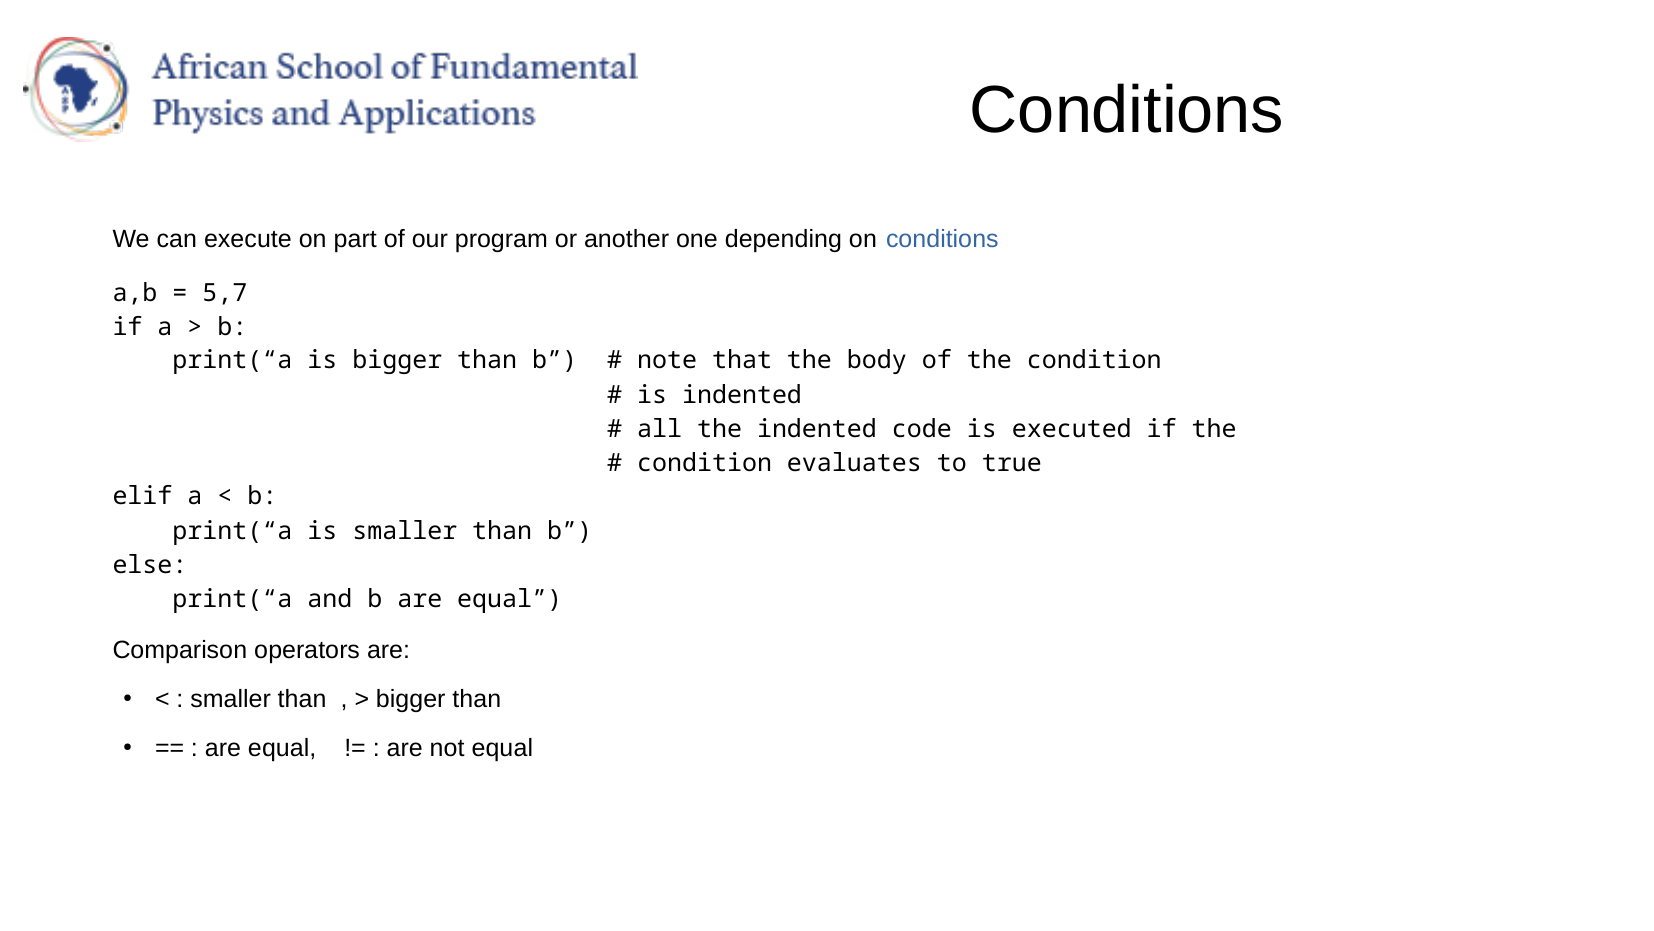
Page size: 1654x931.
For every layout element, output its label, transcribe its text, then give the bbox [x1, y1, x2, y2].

list We can execute on part of our program or another one depending on conditions a,b = 5,7 if a > b: print(“a is bigger than b”) # note that the body of the condition # is indented # all the indented code is executed if the # condition evaluates to true elif a < b: print(“a is smaller than b”) else: print(“a and b are equal”) Comparison operators are: < : smaller than , > bigger than == : are equal, != : are not equal [112, 225, 1601, 765]
picture [23, 37, 638, 142]
title Conditions [679, 32, 1576, 188]
